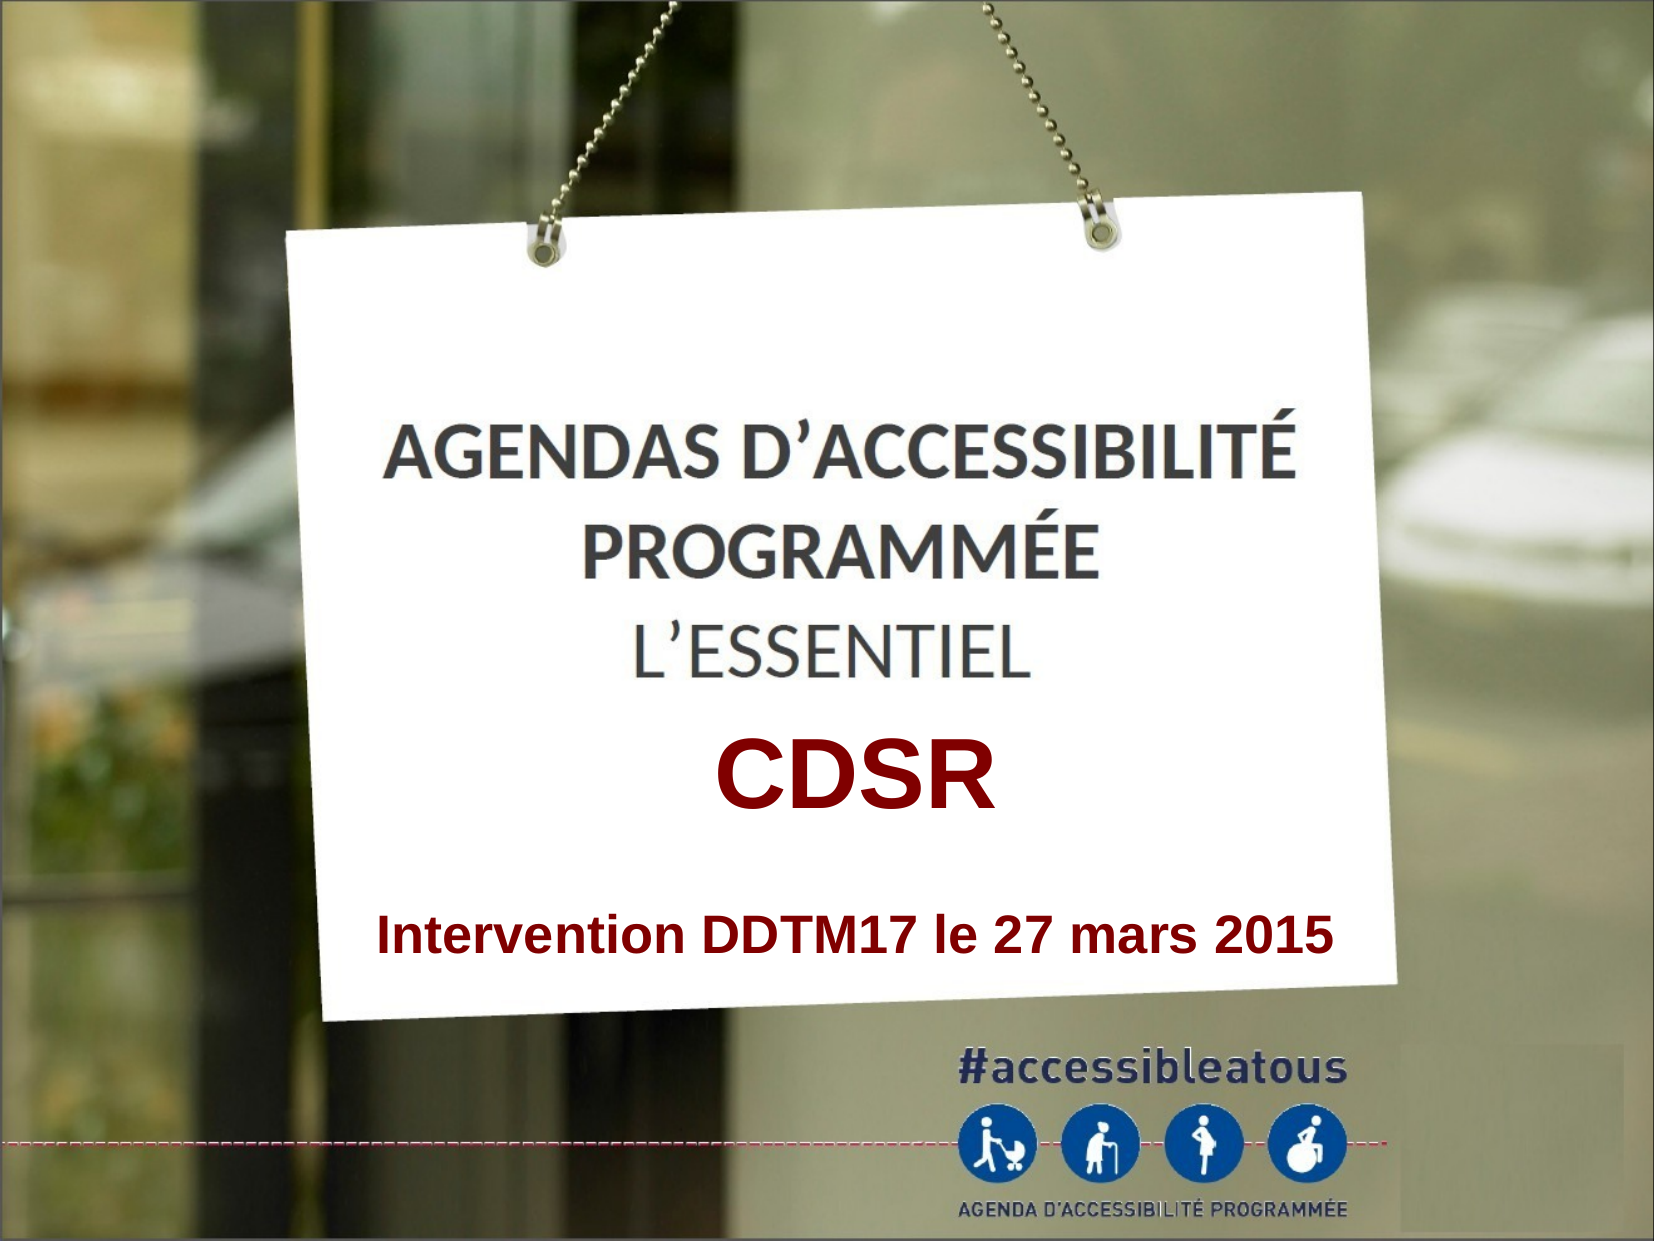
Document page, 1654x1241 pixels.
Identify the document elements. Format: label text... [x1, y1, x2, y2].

title CDSR Intervention DDTM17 le 27 mars 2015 [354, 708, 1359, 975]
picture [0, 0, 1654, 1241]
